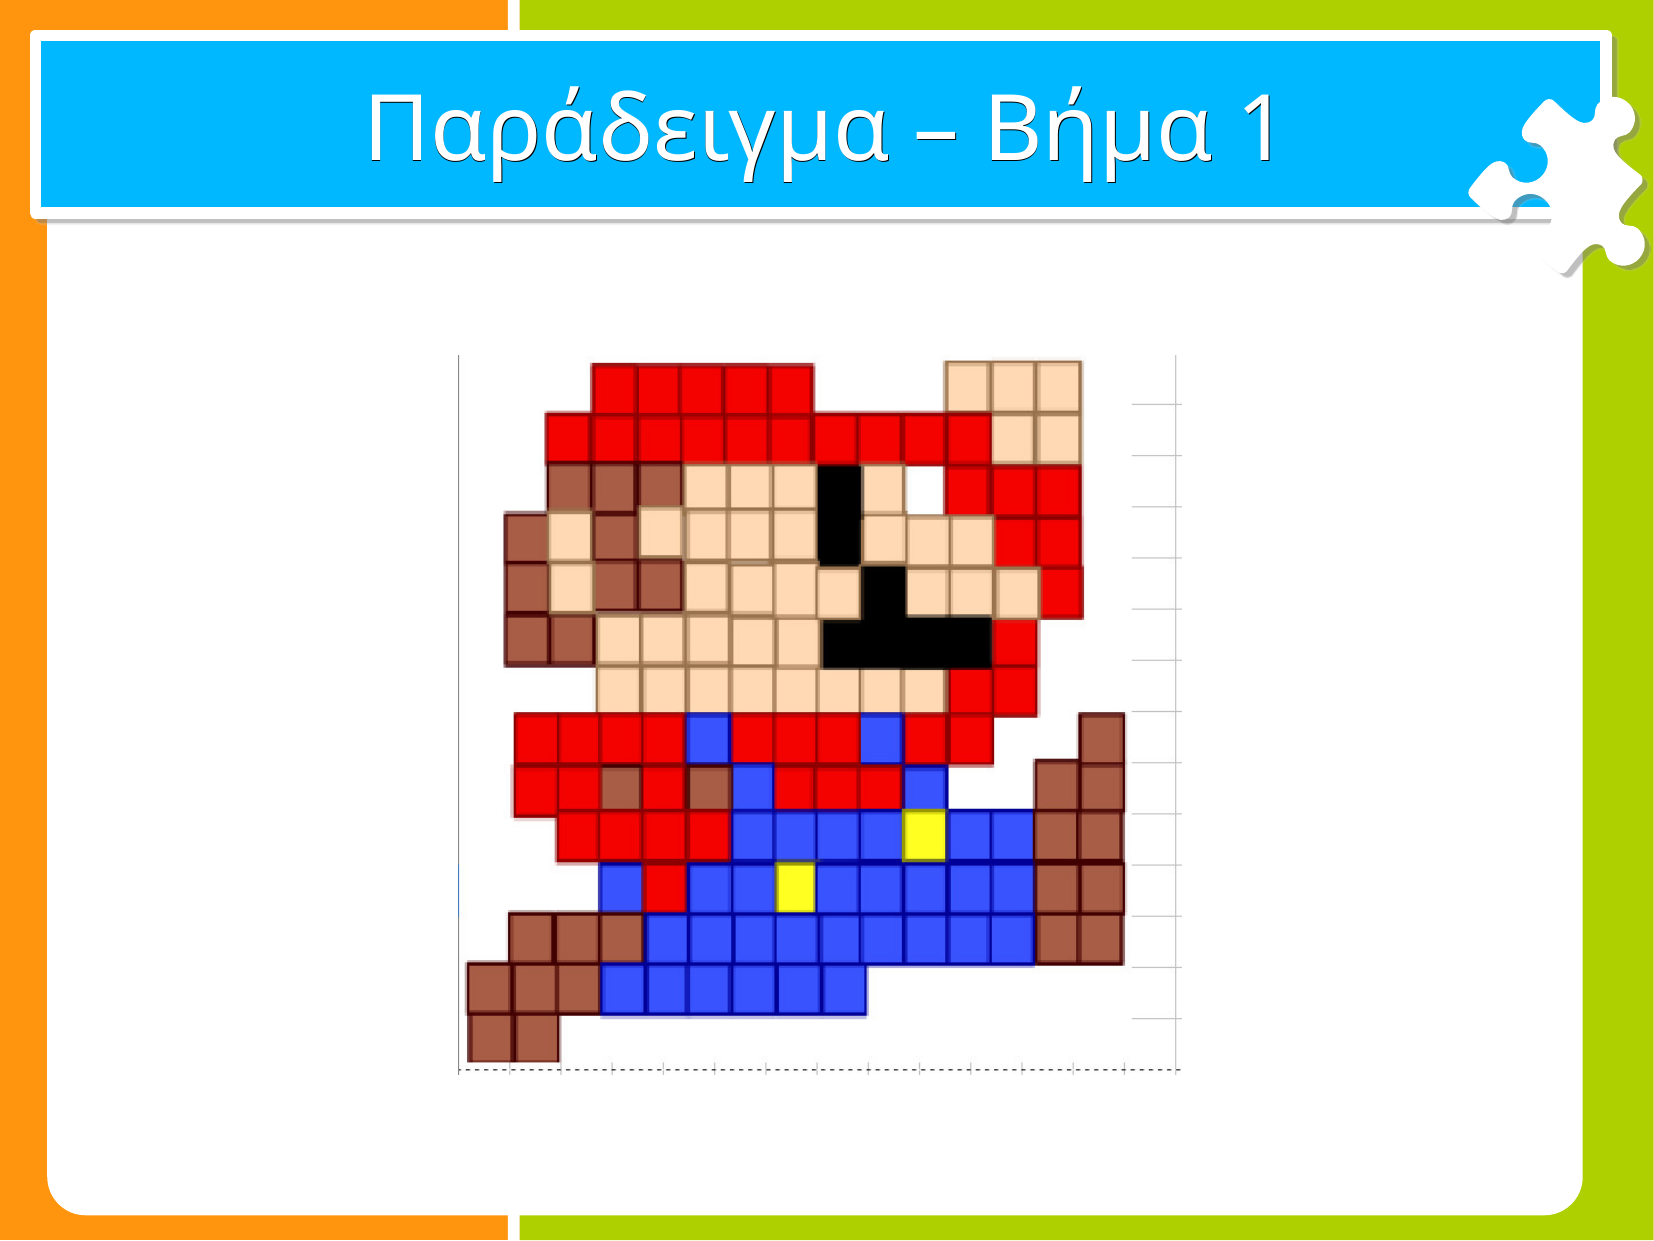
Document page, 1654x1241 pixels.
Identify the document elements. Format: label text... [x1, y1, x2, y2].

picture [458, 355, 1182, 1075]
title Παράδειγμα – Βήμα 1 [82, 49, 1571, 201]
